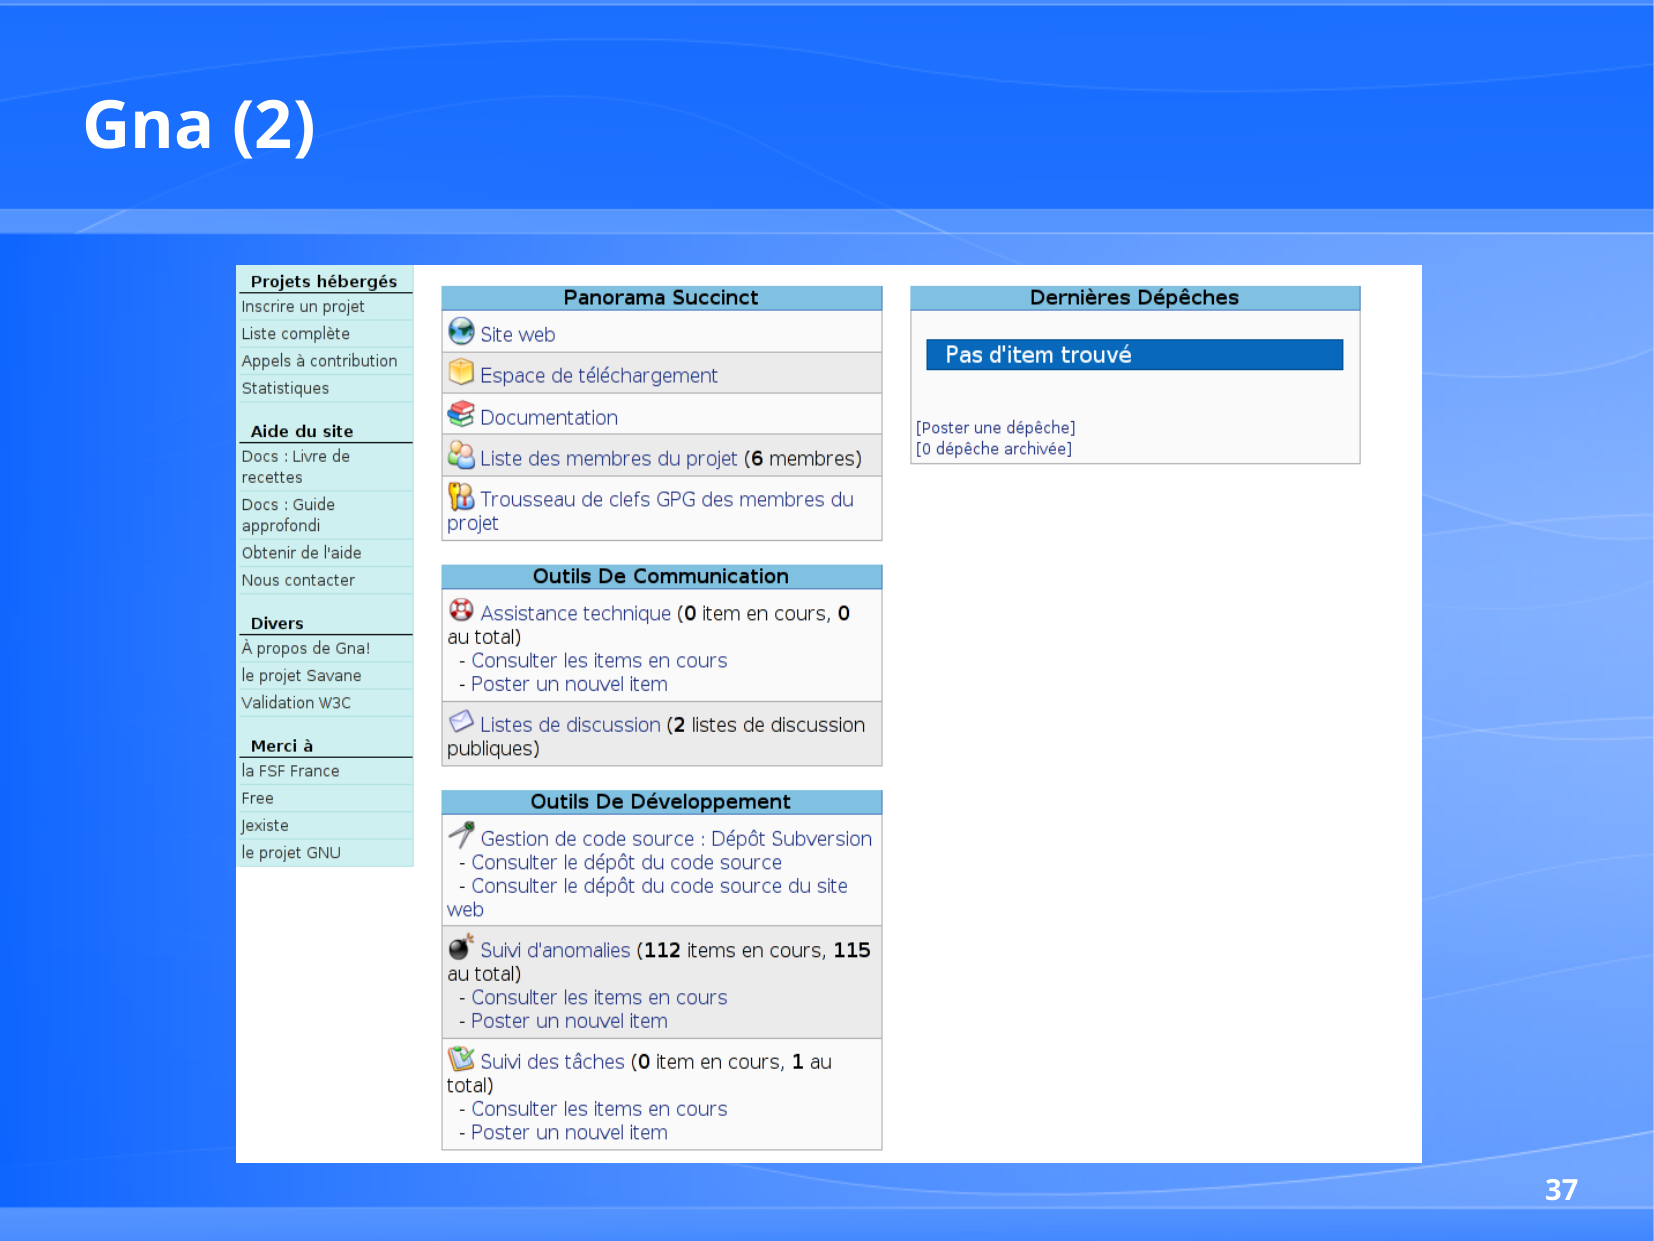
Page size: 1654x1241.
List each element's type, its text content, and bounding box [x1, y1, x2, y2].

title Gna (2) [23, 15, 1625, 229]
picture [0, 0, 1654, 1241]
